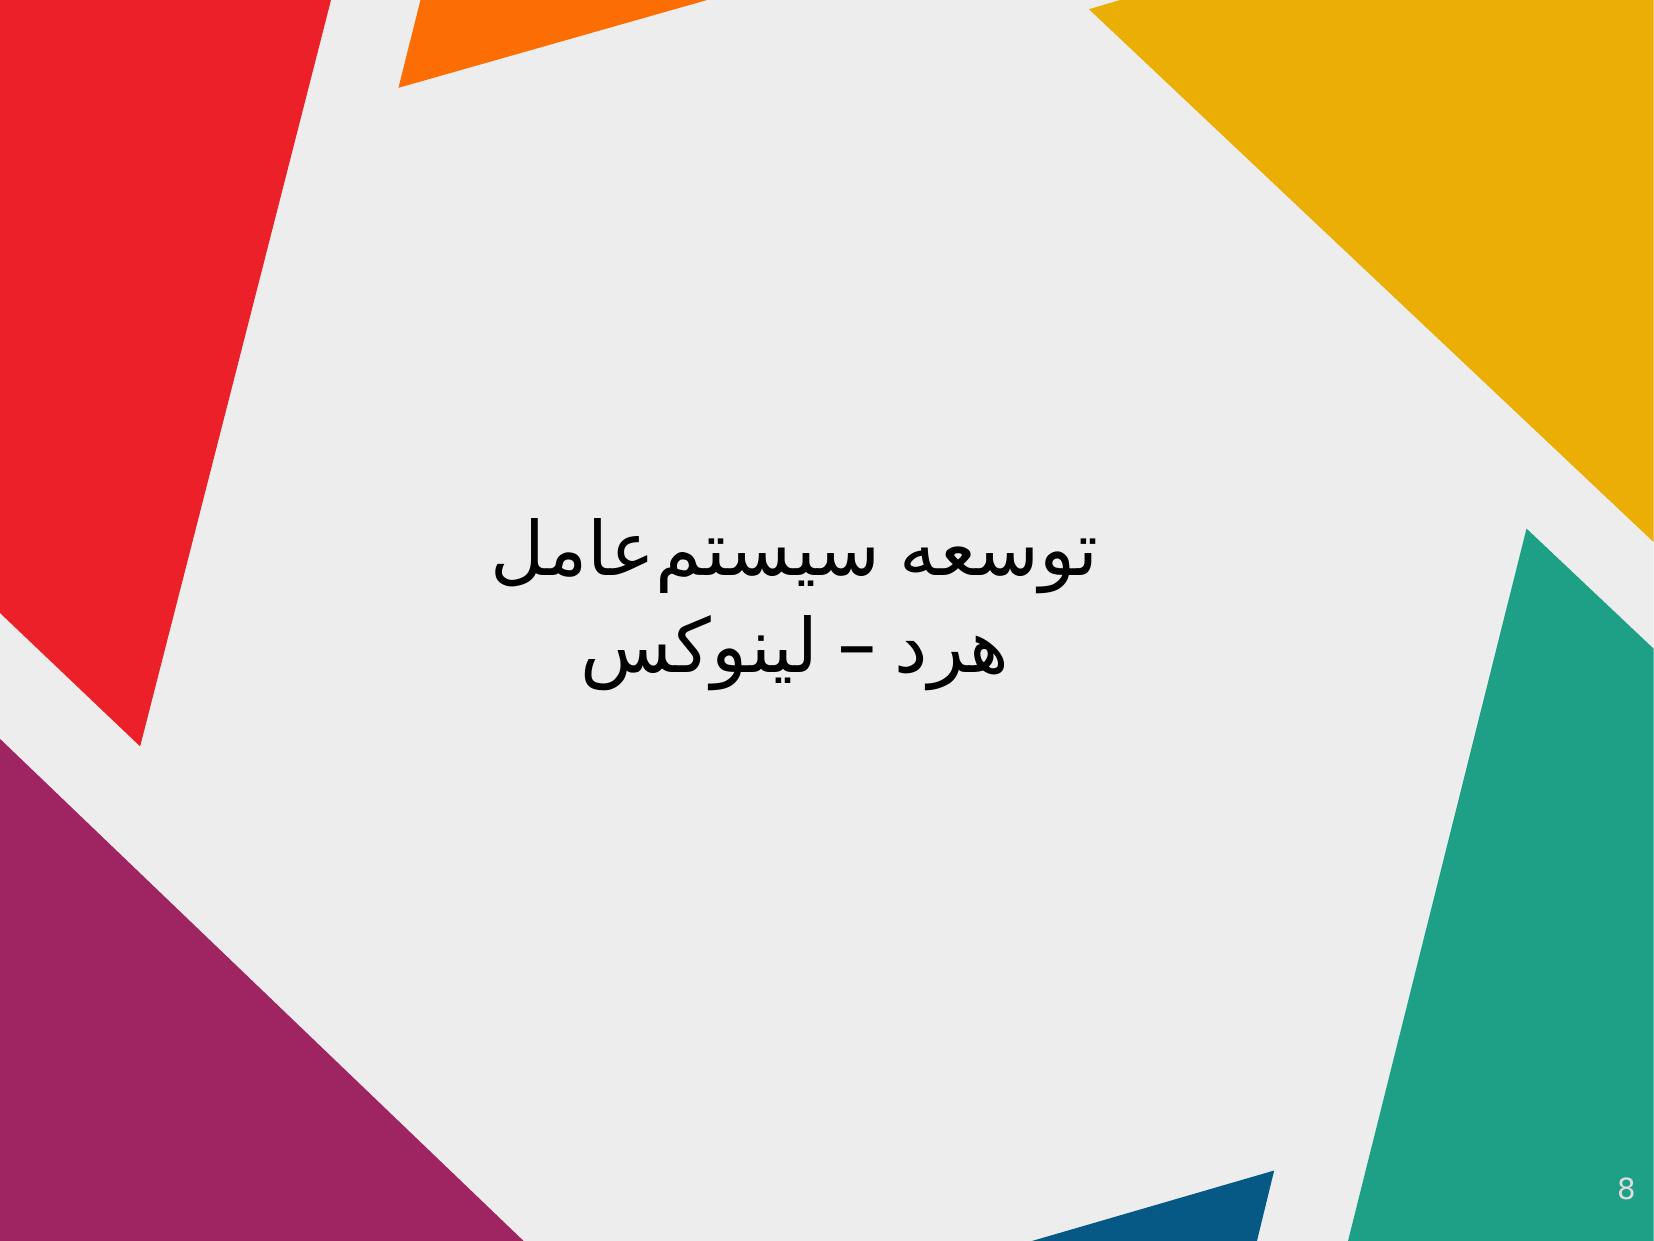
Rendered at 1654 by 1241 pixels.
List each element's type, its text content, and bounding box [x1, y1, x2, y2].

text_box توسعه سیستم‌عامل هرد – لینوکس [240, 500, 1351, 991]
